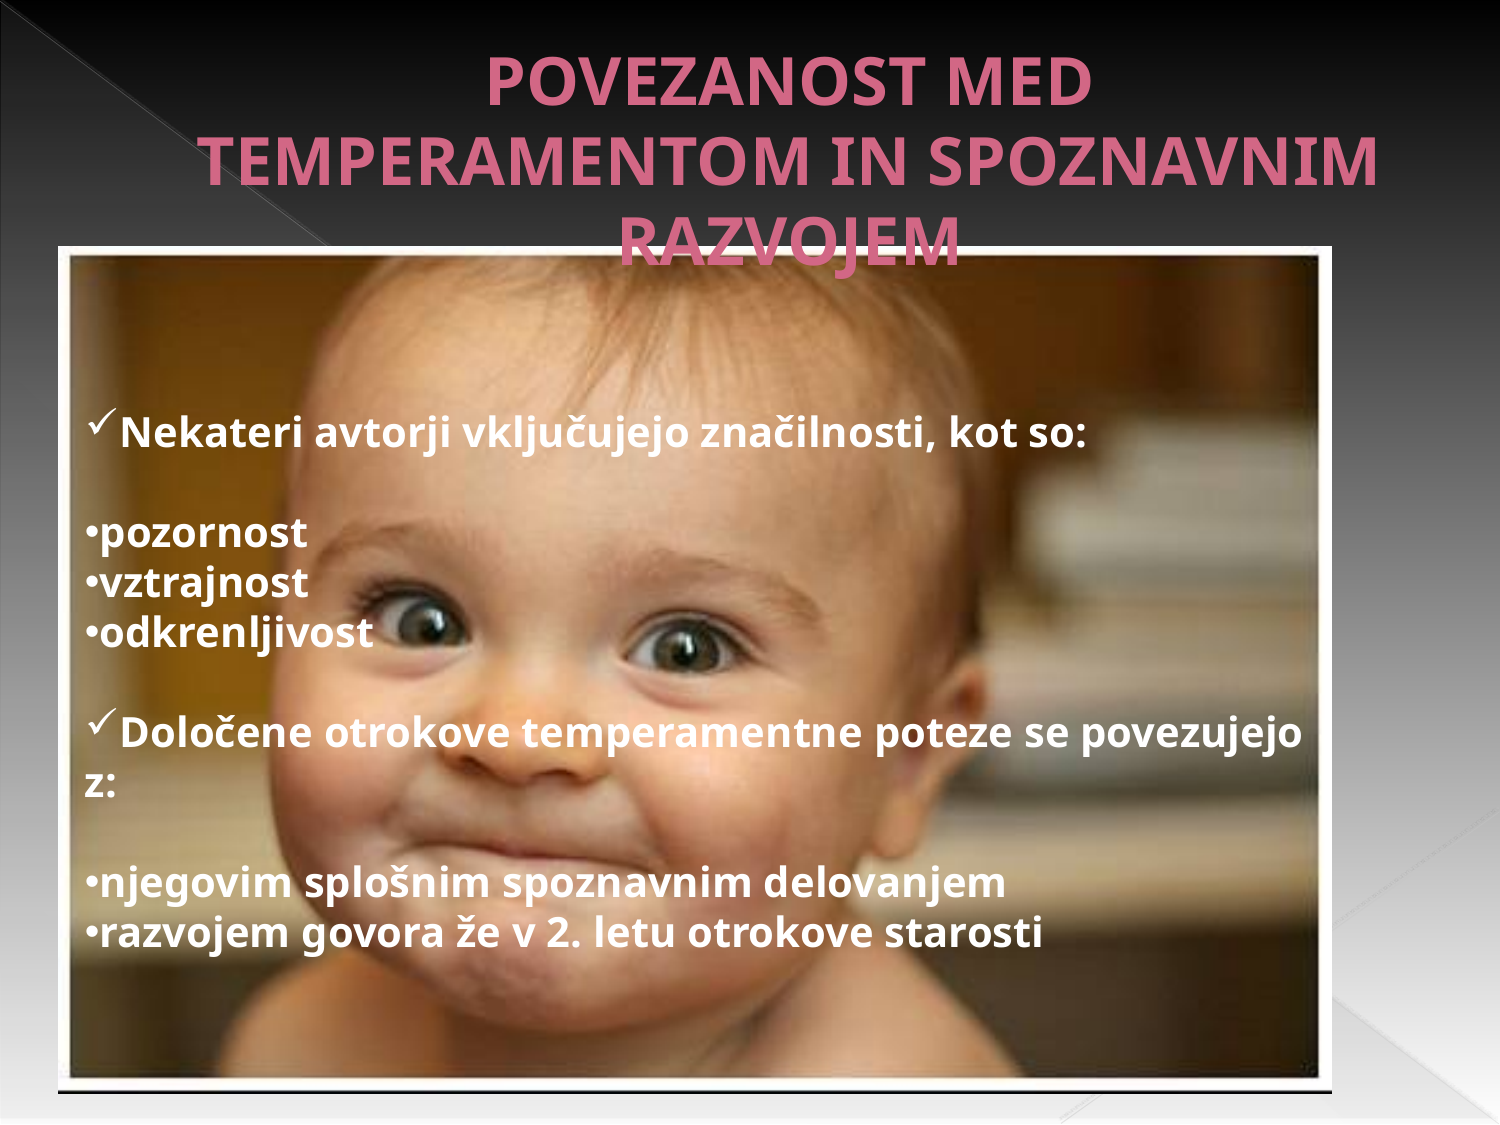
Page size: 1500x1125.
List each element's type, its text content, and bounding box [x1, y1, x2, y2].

text_box Nekateri avtorji vključujejo značilnosti, kot so: pozornost vztrajnost odkrenljivost Določene otrokove temperamentne poteze se povezujejo z: njegovim splošnim spoznavnim delovanjem razvojem govora že v 2. letu otrokove starosti [70, 398, 1325, 1054]
title POVEZANOST MED TEMPERAMENTOM IN SPOZNAVNIM RAZVOJEM [75, 43, 1425, 274]
picture [58, 246, 1332, 1094]
